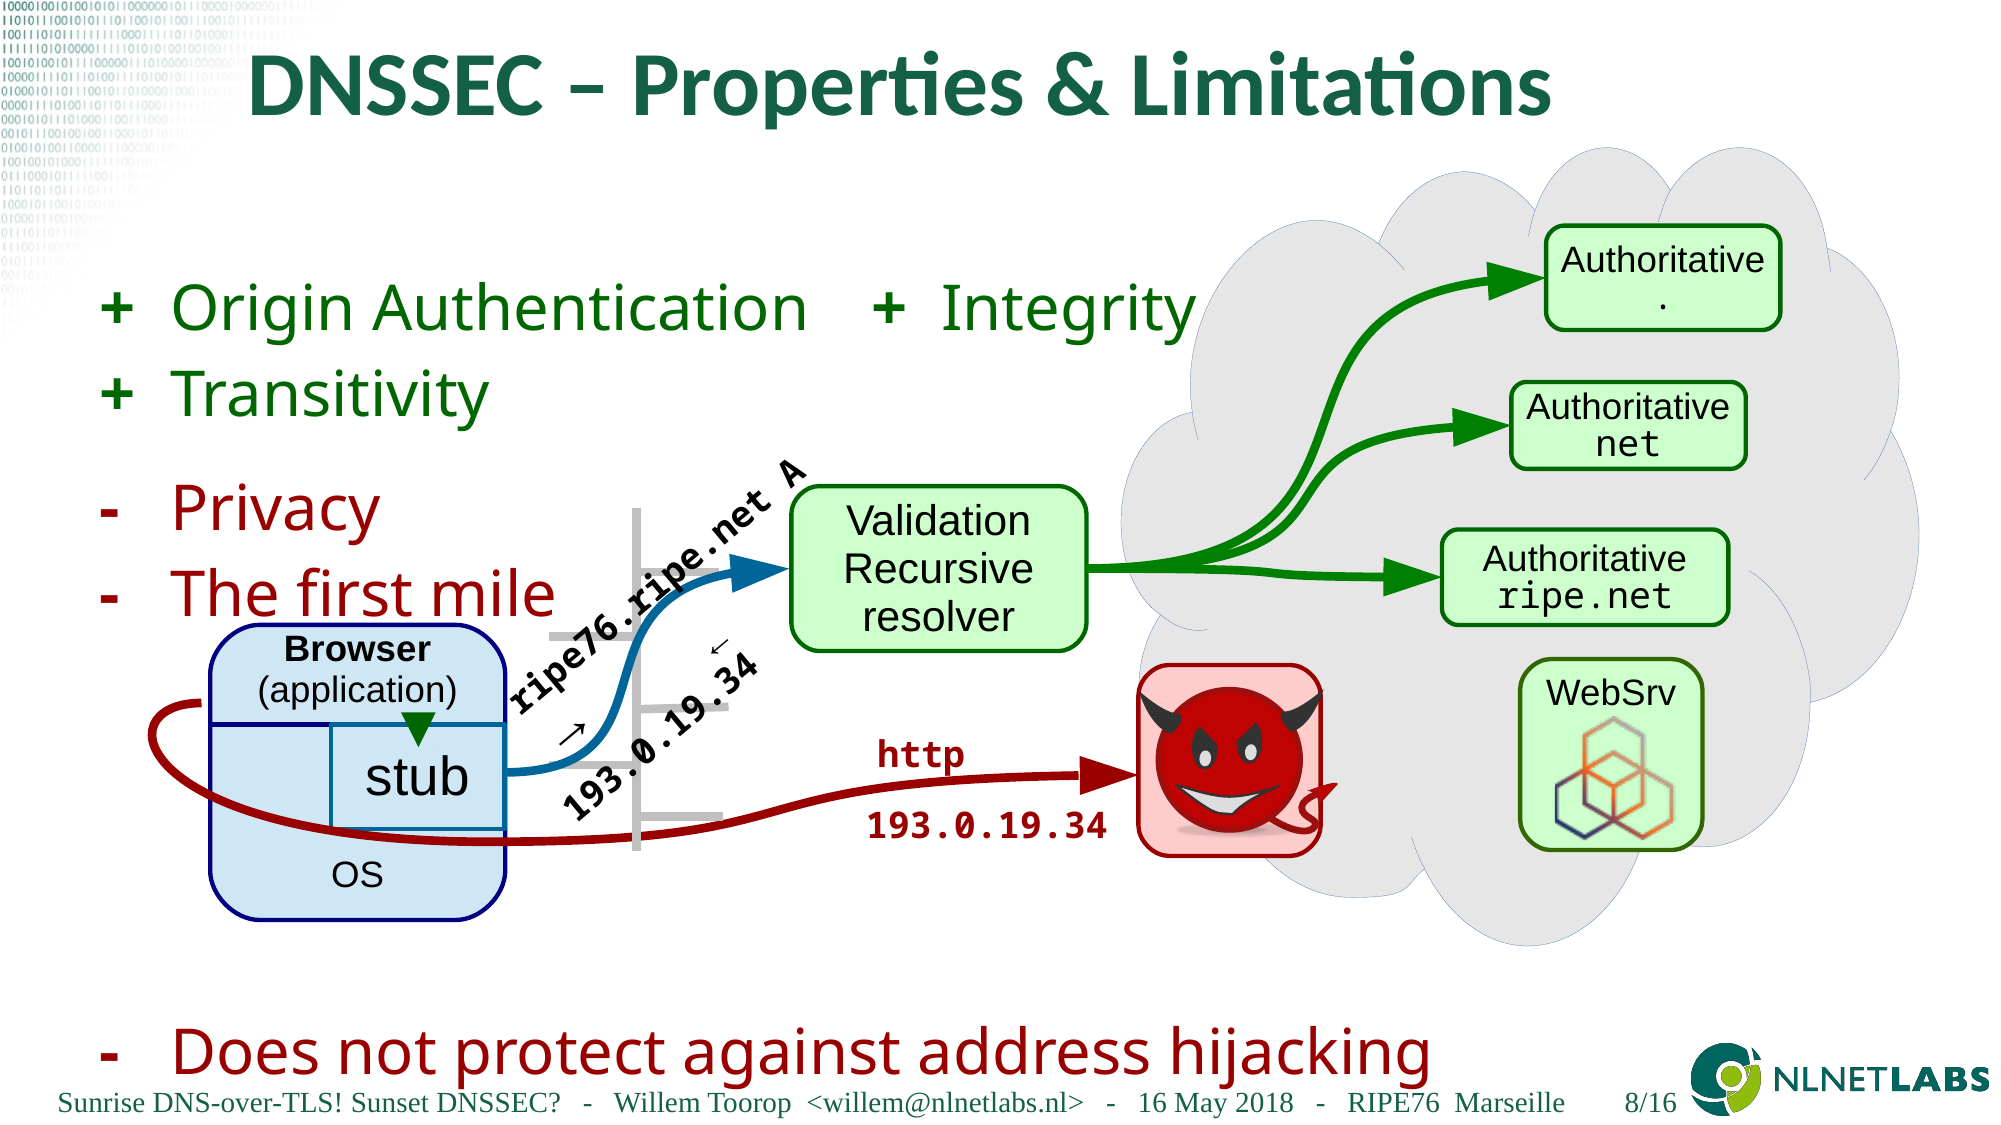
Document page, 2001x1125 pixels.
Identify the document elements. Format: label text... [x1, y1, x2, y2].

list + Origin Authentication + Integrity + Transitivity - Privacy - The first mile - Does not protect against address hijacking [99, 263, 1901, 1099]
picture [1, 1, 1920, 947]
picture [1691, 1043, 1989, 1116]
title DNSSEC – Properties & Limitations [99, 44, 1901, 233]
